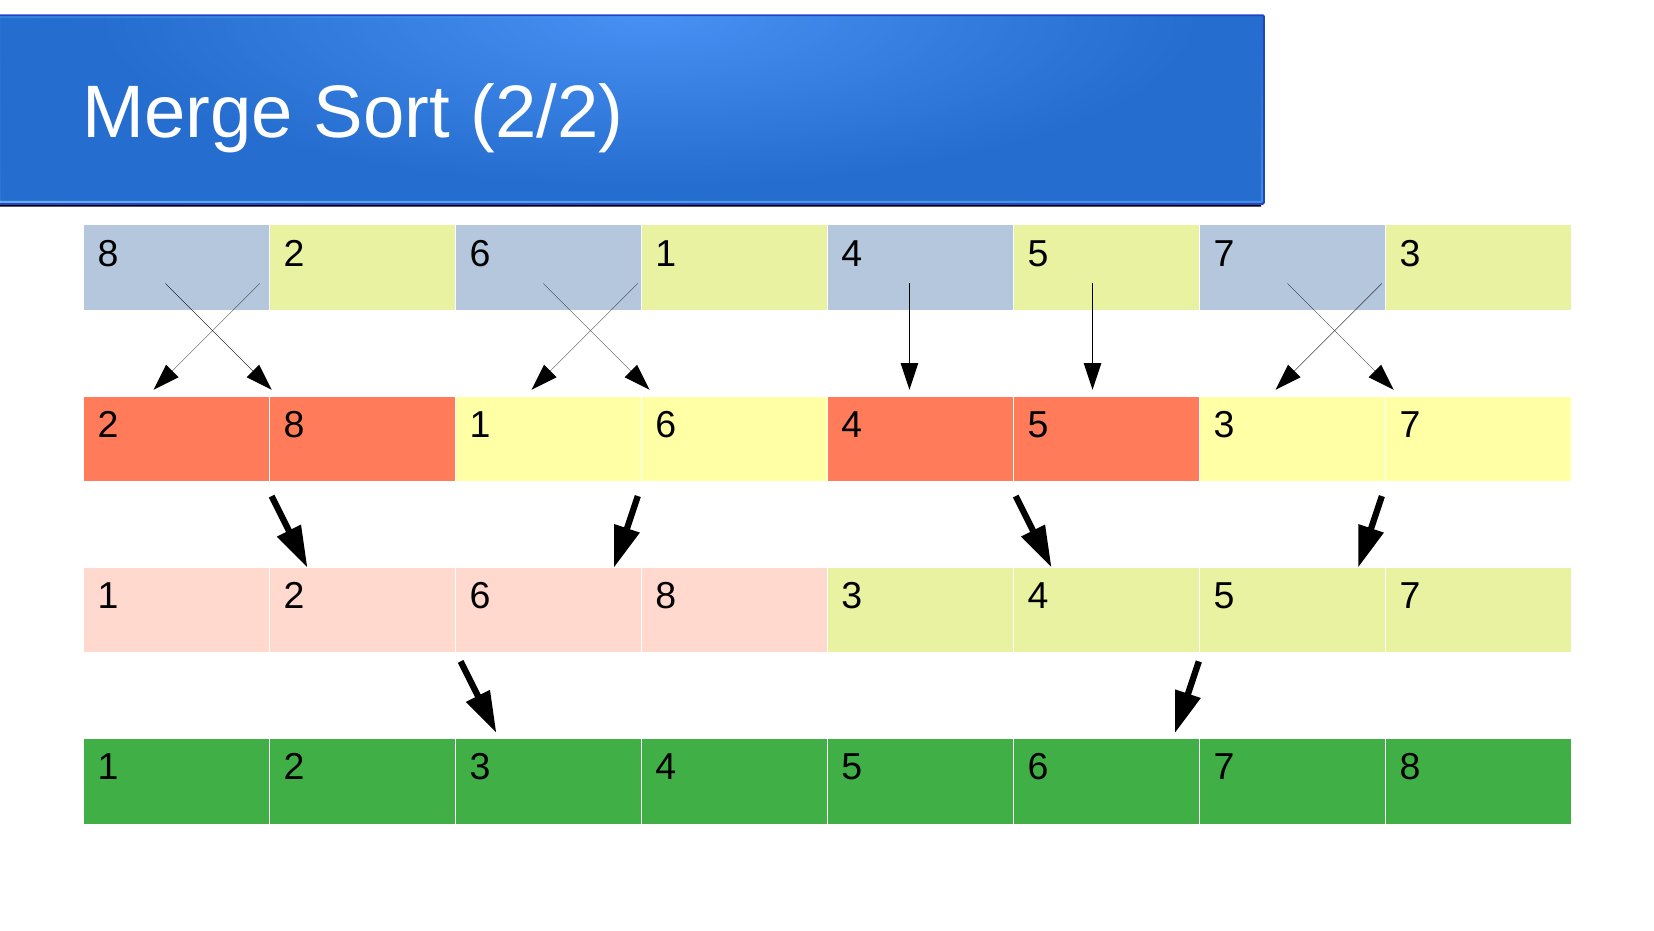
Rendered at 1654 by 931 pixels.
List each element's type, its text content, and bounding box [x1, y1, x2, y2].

table_cell [1014, 482, 1199, 567]
table_cell 2 [270, 568, 455, 652]
table_cell 5 [828, 739, 1013, 824]
table_header 5 [1014, 225, 1199, 310]
table_cell [1336, 311, 1385, 370]
table_cell [828, 311, 1013, 396]
table_header 2 [270, 225, 455, 310]
table_cell 1 [84, 739, 269, 824]
table_header 4 [828, 225, 1013, 310]
table_cell [642, 482, 827, 567]
table_cell 5 [1200, 568, 1385, 652]
table_cell 2 [270, 739, 455, 824]
table_cell 1 [456, 397, 641, 481]
table_cell [1014, 502, 1050, 567]
table_cell [456, 482, 641, 567]
table_header 3 [1386, 225, 1571, 310]
table_cell [592, 311, 641, 370]
table_cell 3 [1200, 397, 1385, 481]
table_cell [1014, 653, 1199, 738]
table_cell [1386, 653, 1571, 738]
table_cell [642, 311, 827, 396]
table_cell [270, 311, 455, 396]
table_cell 7 [1200, 739, 1385, 824]
table_cell 8 [642, 568, 827, 652]
table_cell [1359, 500, 1385, 567]
table_cell [572, 311, 609, 330]
table_cell 6 [1014, 739, 1199, 824]
table_cell [1200, 311, 1385, 396]
table_cell 2 [84, 397, 269, 481]
table_cell [456, 653, 641, 738]
table_cell [214, 311, 269, 382]
table_cell [270, 653, 455, 738]
table_cell 4 [642, 739, 827, 824]
table_cell 8 [1386, 739, 1571, 824]
table_cell 3 [828, 568, 1013, 652]
table_cell [456, 311, 641, 396]
table_cell 6 [456, 568, 641, 652]
table_cell [642, 653, 827, 738]
table_cell 7 [1386, 397, 1571, 481]
table_cell [1200, 653, 1385, 738]
table_cell 4 [1014, 568, 1199, 652]
table_cell [270, 482, 455, 567]
table_cell [195, 311, 231, 329]
title Merge Sort (2/2) [82, 35, 1235, 189]
table_cell [1192, 674, 1199, 697]
table_cell [828, 482, 1013, 567]
table_cell 4 [828, 397, 1013, 481]
table_cell [1014, 311, 1199, 396]
table_cell 3 [456, 739, 641, 824]
table_cell [1317, 311, 1353, 329]
table_cell 6 [642, 397, 827, 481]
table_header 1 [642, 225, 827, 310]
table_cell [84, 482, 269, 567]
table_cell 5 [1014, 397, 1199, 481]
table_header 6 [456, 225, 641, 310]
table_cell [270, 502, 306, 567]
table_cell [1386, 482, 1571, 567]
table_cell 7 [1386, 568, 1571, 652]
table_header 7 [1200, 225, 1385, 310]
table_cell 8 [270, 397, 455, 481]
table_cell [1200, 482, 1385, 567]
table_cell [1386, 311, 1571, 396]
table_cell 1 [84, 568, 269, 652]
table_cell [828, 653, 1013, 738]
table_cell [84, 653, 269, 738]
table_cell [84, 311, 269, 396]
table_cell [615, 500, 641, 567]
table_header 8 [84, 225, 269, 310]
